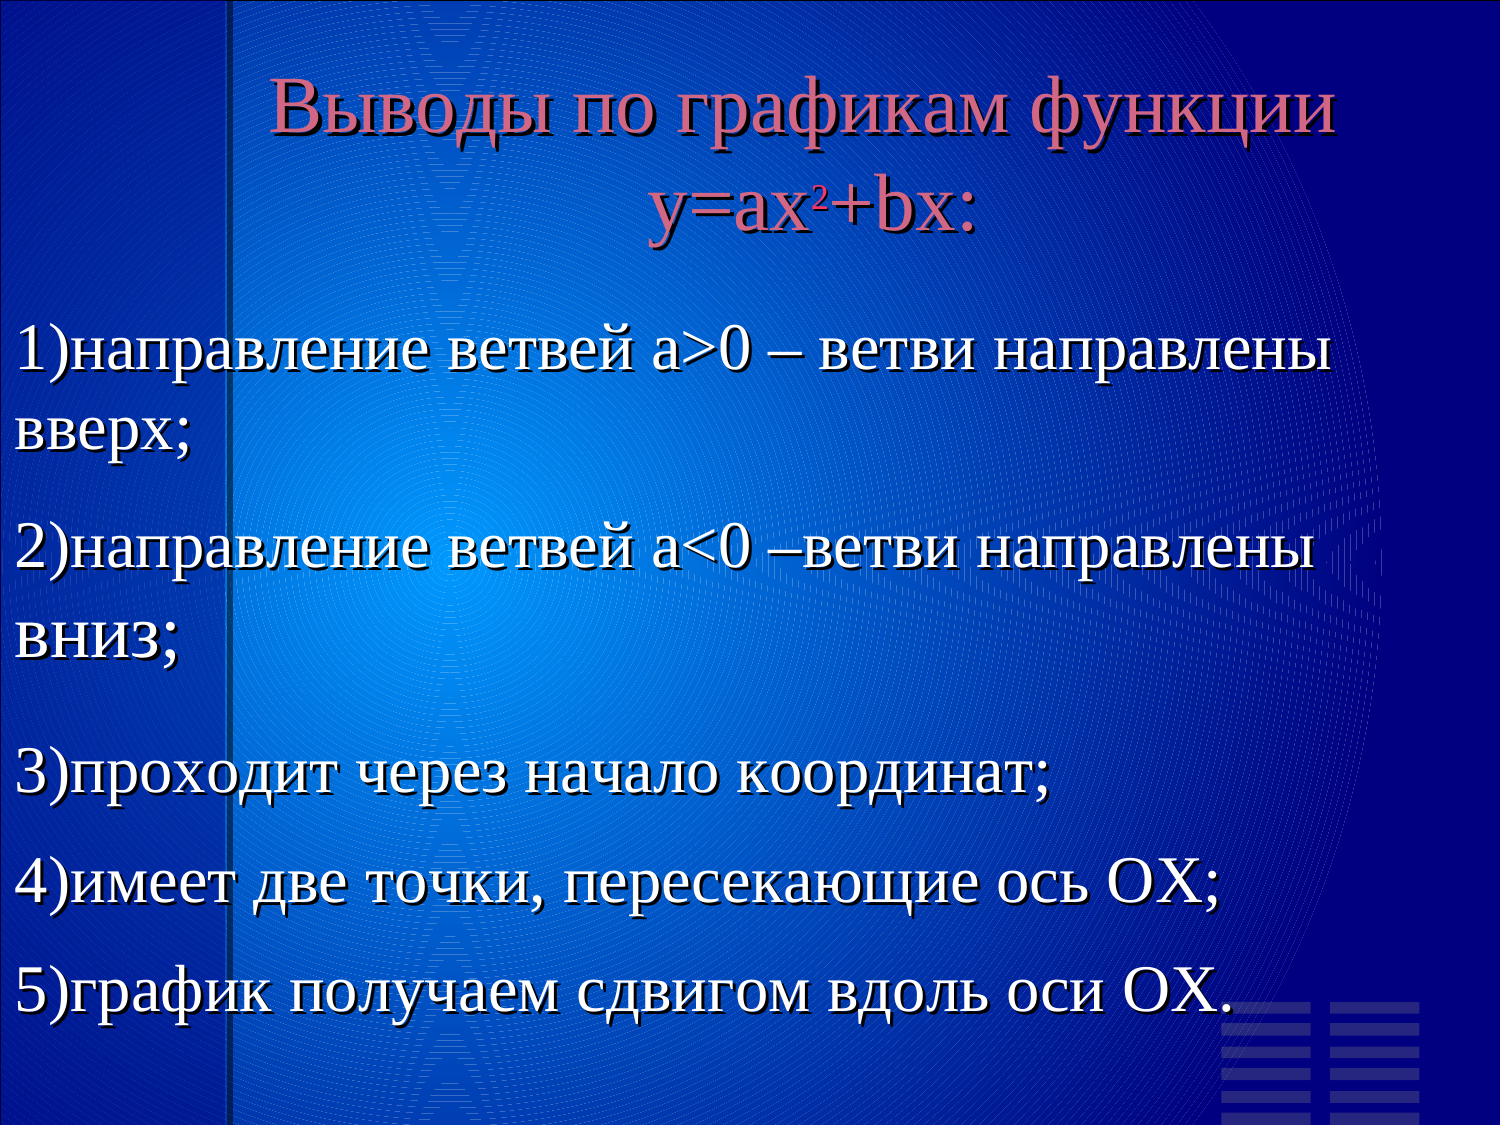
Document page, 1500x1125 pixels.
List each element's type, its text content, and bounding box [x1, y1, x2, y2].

list 3)проходит через начало координат; 4)имеет две точки, пересекающие ось ОХ; 5)график получаем сдвигом вдоль оси ОХ. [0, 609, 1500, 1090]
list 1)направление ветвей a>0 – ветви направлены вверх; 2)направление ветвей a<0 –ветви направлены вниз; [0, 295, 1500, 600]
title Выводы по графикам функции y=aх2+bx: [0, 43, 1500, 270]
